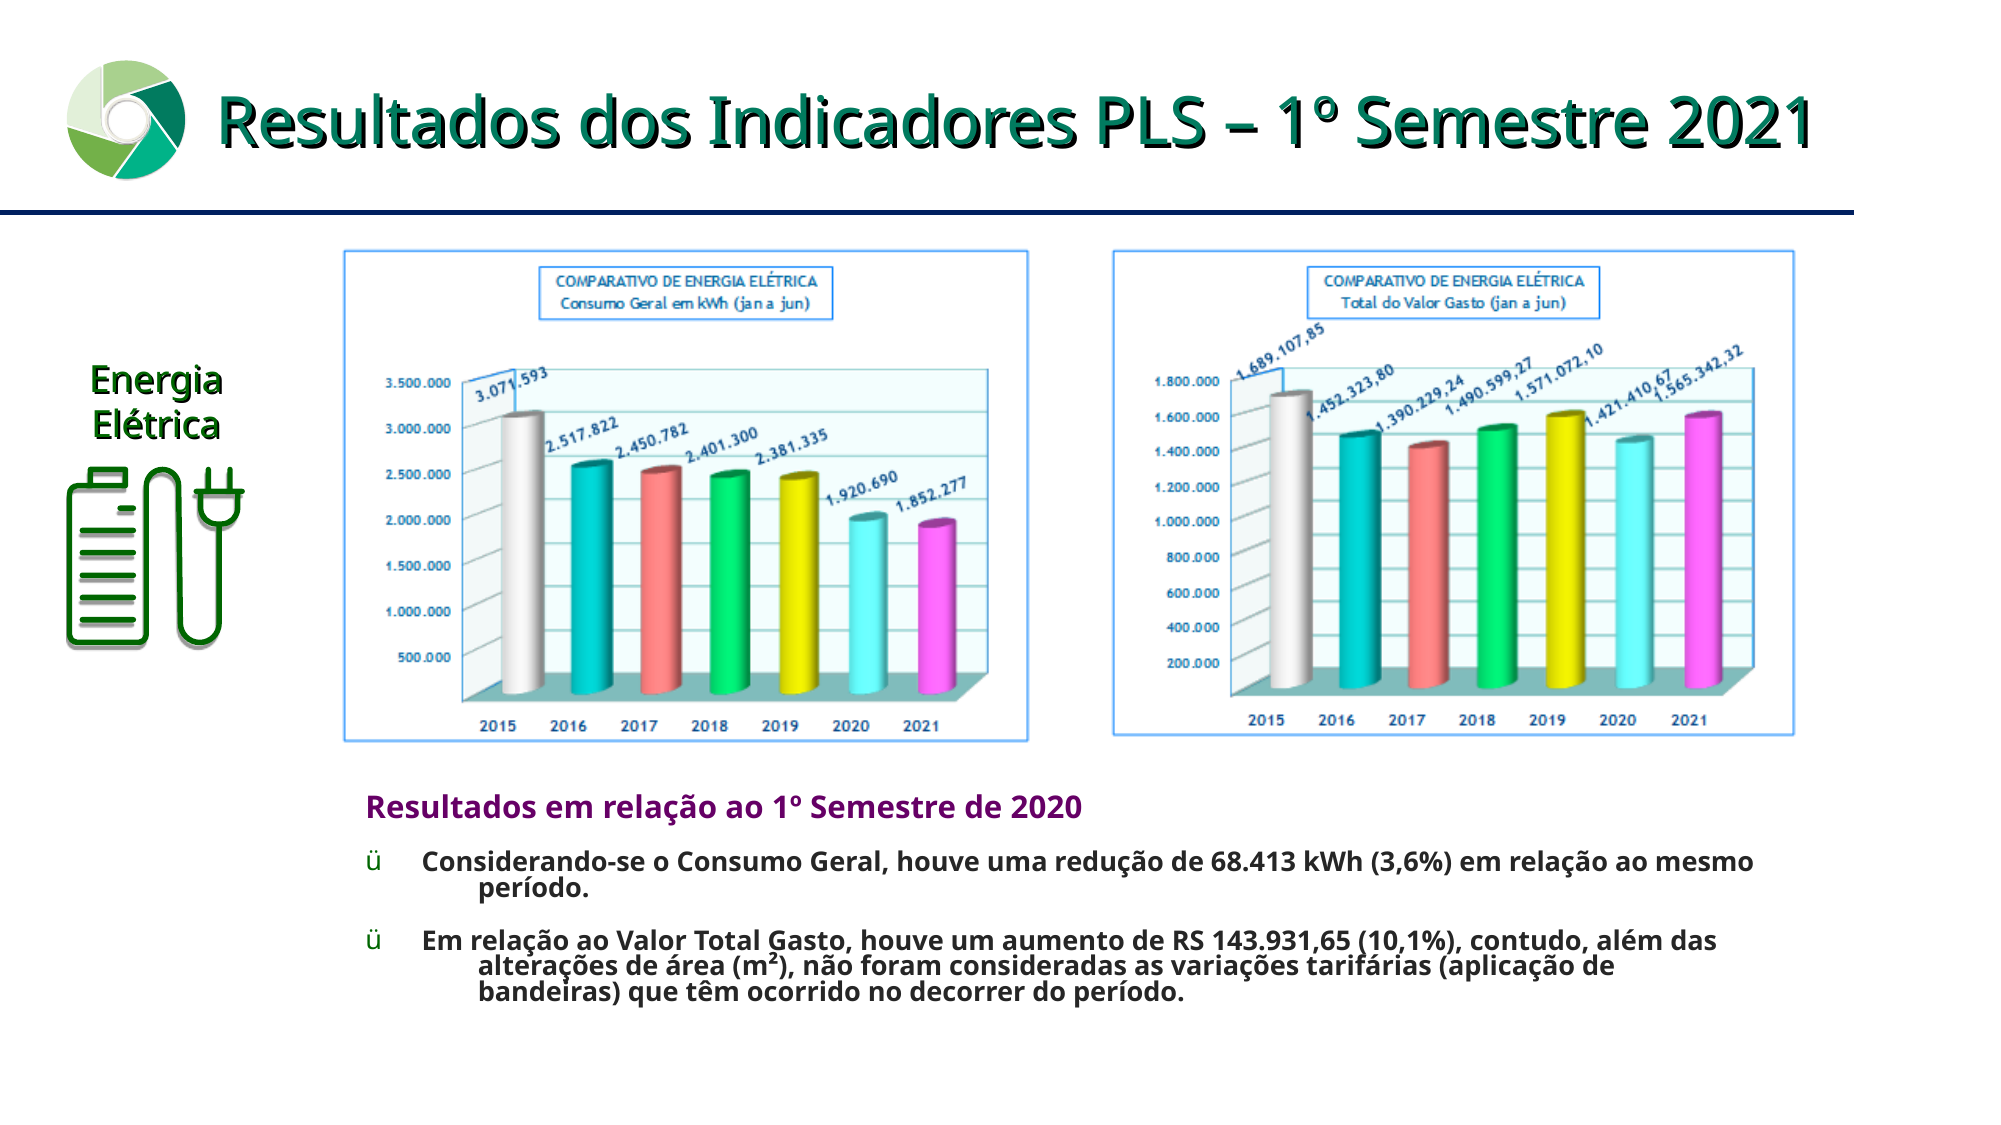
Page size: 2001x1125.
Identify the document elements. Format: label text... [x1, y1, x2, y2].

text_box [67, 127, 137, 178]
text_box [79, 572, 137, 579]
text_box [66, 66, 109, 138]
picture [338, 246, 1036, 749]
text_box [79, 594, 137, 601]
text_box [117, 505, 137, 512]
text_box [79, 527, 137, 534]
text_box [66, 466, 245, 646]
text_box Resultados dos Indicadores PLS – 1º Semestre 2021 [200, 70, 1884, 172]
text_box [79, 616, 137, 623]
text_box [103, 60, 169, 109]
picture [1104, 243, 1802, 746]
text_box [79, 549, 137, 556]
text_box Energia Elétrica [84, 347, 227, 454]
text_box Resultados em relação ao 1º Semestre de 2020 Considerando-se o Consumo Geral, houve uma redução de 68.413 kWh (3,6%) em relação ao mesmo período. Em relação ao Valor Total Gasto, houve um aumento de RS 143.931,65 (10,1%), contudo, além das alterações de área (m²), não foram consideradas as variações tarifárias (aplicação de bandeiras) que têm ocorrido no decorrer do período. [350, 786, 1780, 1035]
